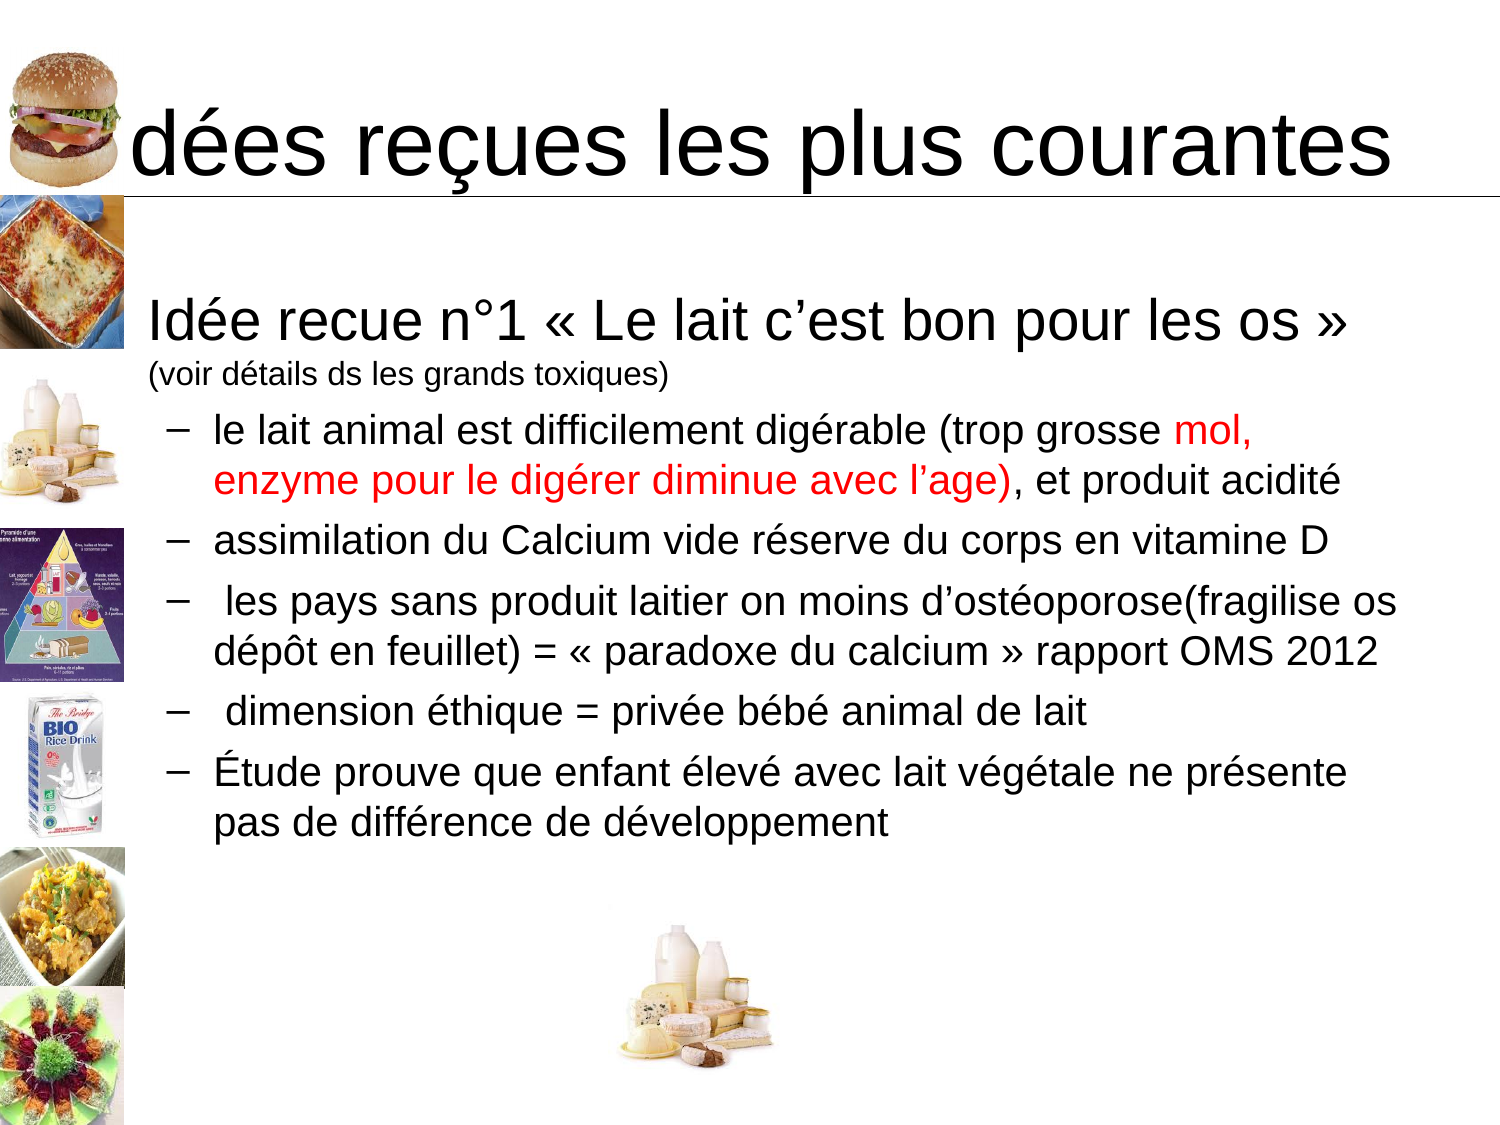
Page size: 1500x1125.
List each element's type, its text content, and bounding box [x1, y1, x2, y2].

picture [0, 847, 125, 1125]
picture [0, 47, 124, 350]
picture [0, 361, 124, 516]
title Idées reçues les plus courantes [75, 45, 1426, 196]
picture [0, 528, 148, 840]
list Idée recue n°1 « Le lait c’est bon pour les os » (voir détails ds les grands toxiques) le lait animal est difficilement digérable (trop grosse mol, enzyme pour le digérer diminue avec l’age), et produit acidité assimilation du Calcium vide réserve du corps en vitamine D les pays sans produit laitier on moins d’ostéoporose(fragilise os dépôt en feuillet) = « paradoxe du calcium » rapport OMS 2012 dimension éthique = privée bébé animal de lait Étude prouve que enfant élevé avec lait végétale ne présente pas de différence de développement [76, 197, 1424, 1125]
picture [608, 904, 780, 1083]
